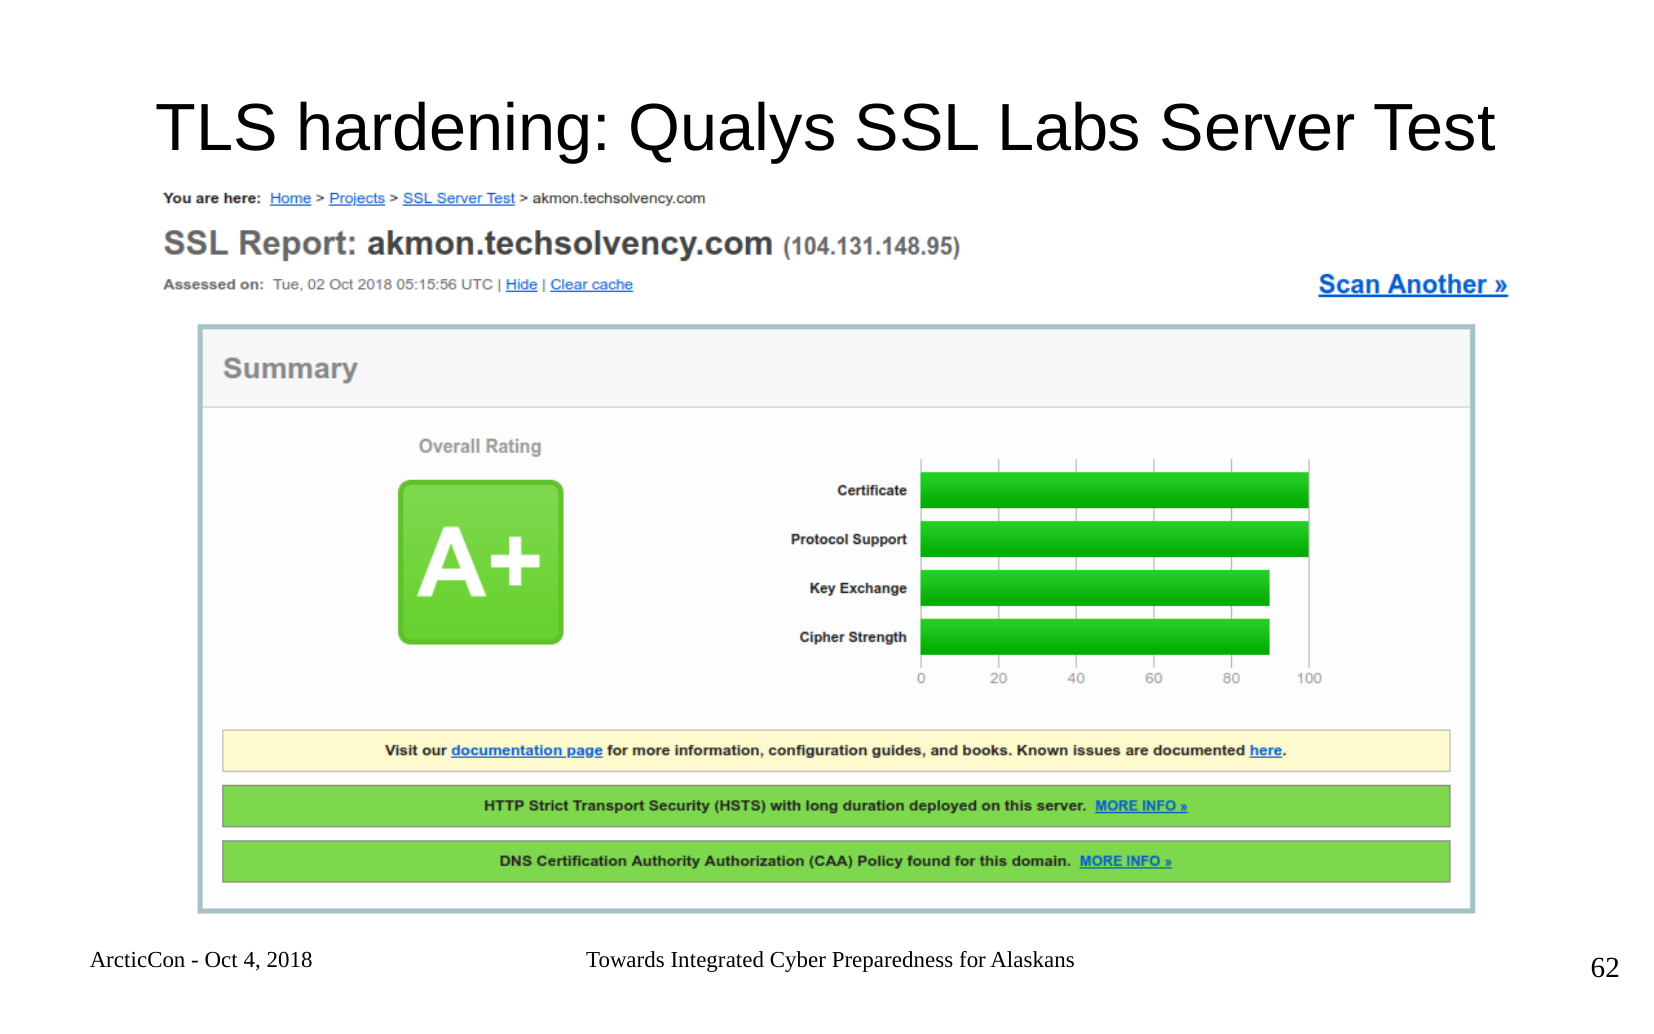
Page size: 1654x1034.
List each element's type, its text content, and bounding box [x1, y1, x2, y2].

title TLS hardening: Qualys SSL Labs Server Test [82, 41, 1571, 214]
picture [146, 184, 1531, 924]
text_box <number> [1560, 951, 1621, 1023]
